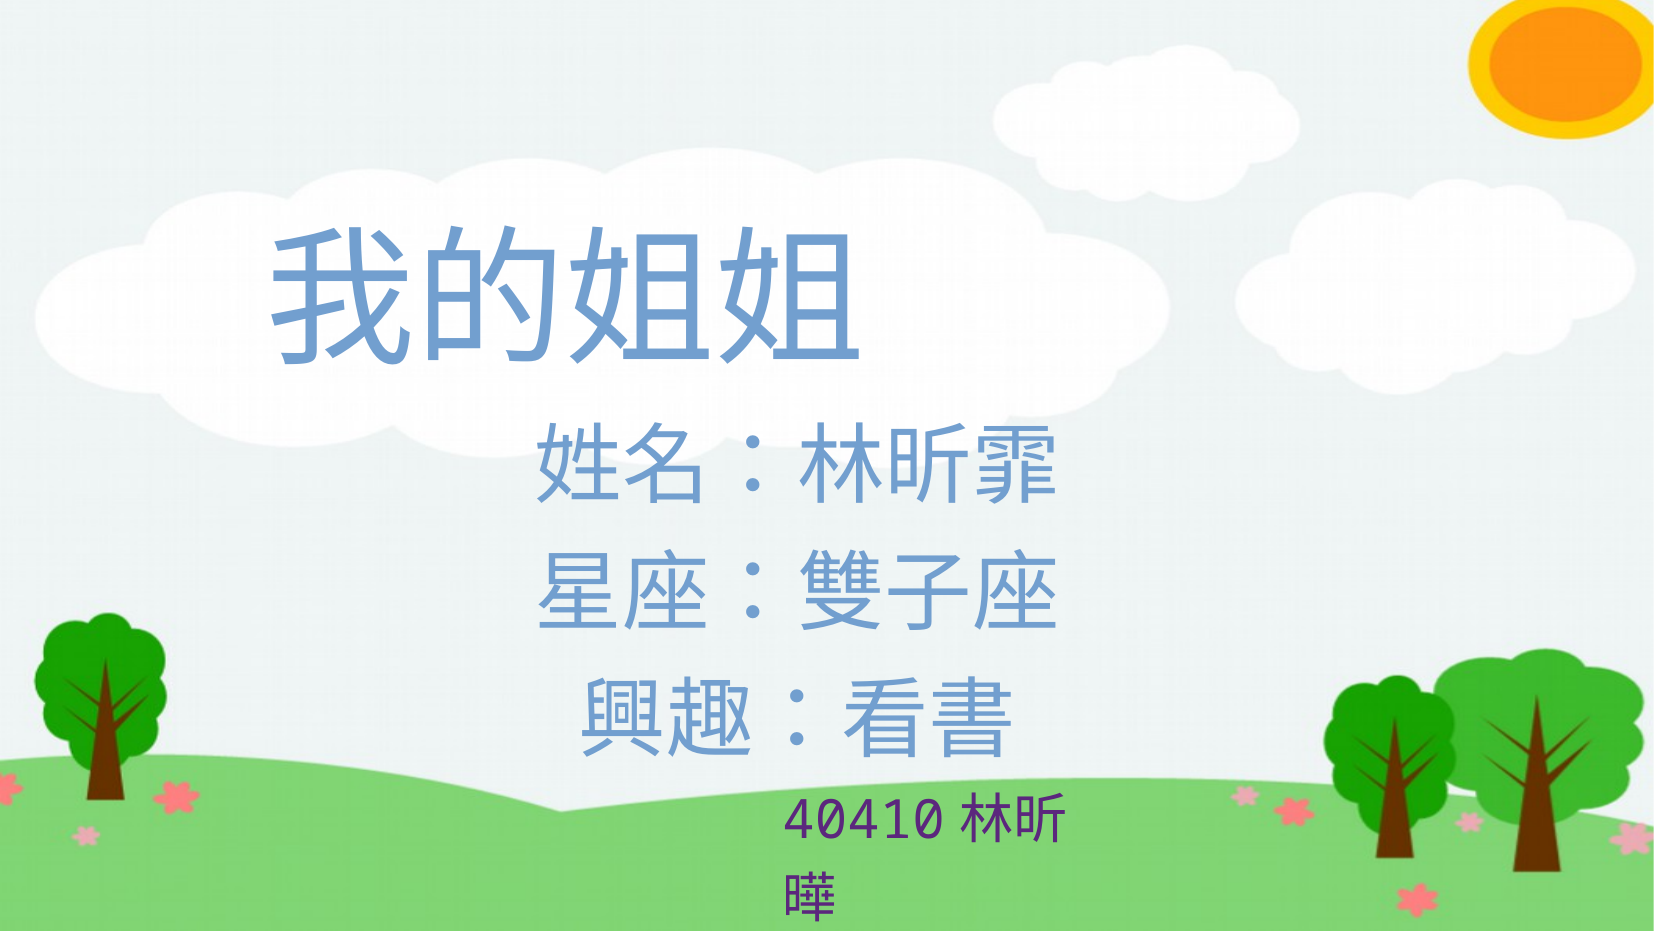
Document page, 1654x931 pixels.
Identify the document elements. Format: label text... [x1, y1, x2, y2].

picture [0, 0, 1654, 931]
title 我的姐姐 [265, 177, 916, 397]
subtitle 姓名：林昕霏 星座：雙子座 興趣：看書 [472, 432, 1123, 739]
text_box 40410林昕曄 [767, 767, 1123, 837]
